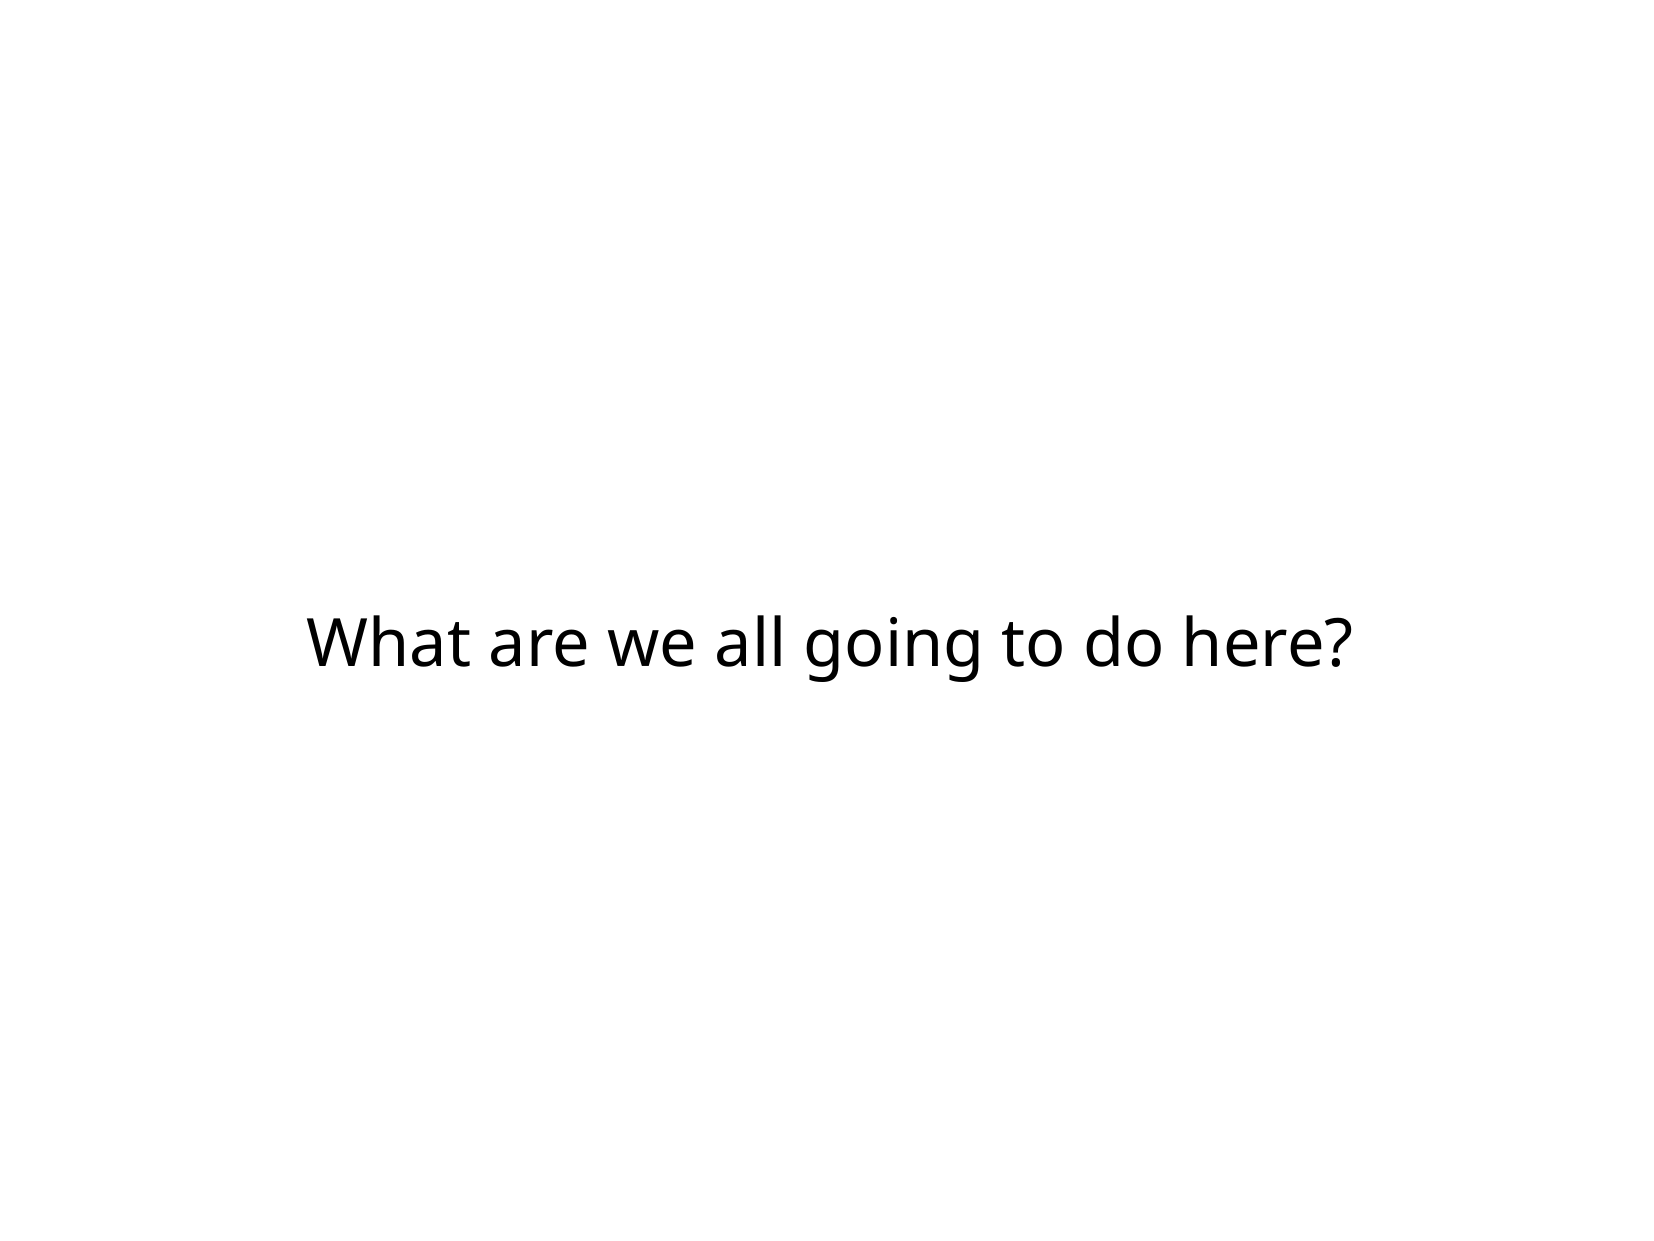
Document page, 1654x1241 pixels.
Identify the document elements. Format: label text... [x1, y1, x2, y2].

subtitle What are we all going to do here? [86, 231, 1576, 1051]
